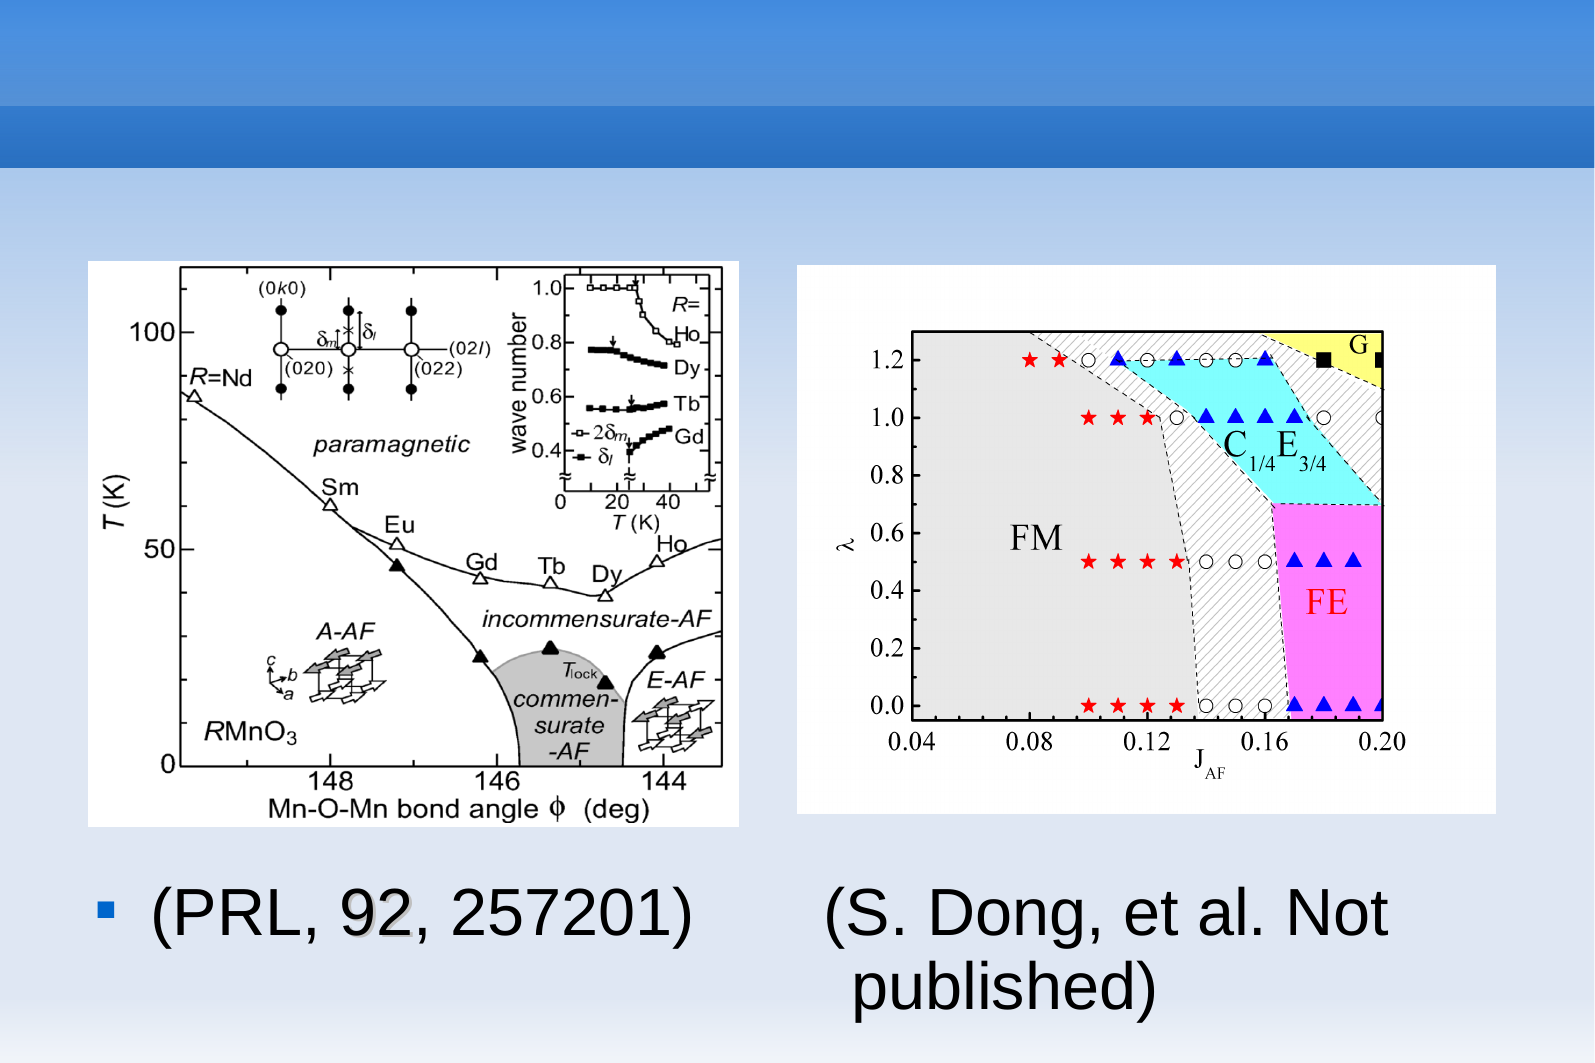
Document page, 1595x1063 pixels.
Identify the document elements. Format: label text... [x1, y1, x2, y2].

picture [0, 0, 1595, 1063]
list (PRL, 92, 257201) (S. Dong, et al. Not published) [79, 248, 1515, 1025]
